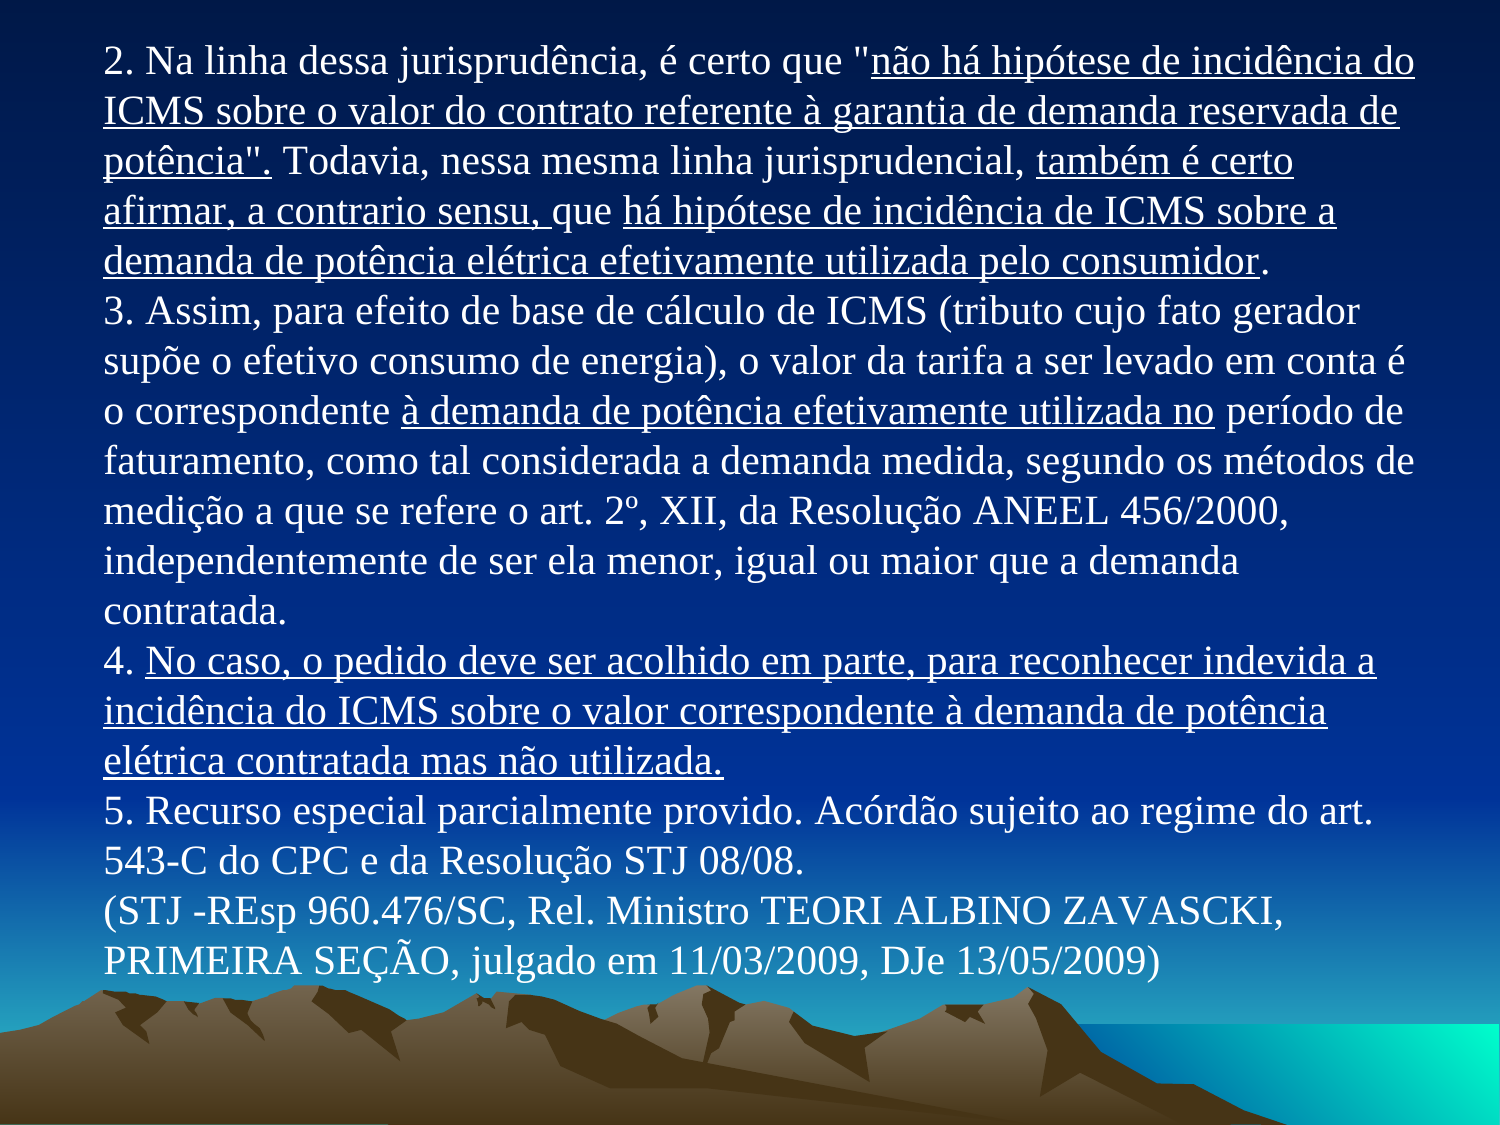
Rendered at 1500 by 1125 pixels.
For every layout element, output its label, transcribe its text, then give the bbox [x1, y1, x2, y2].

text_box 2. Na linha dessa jurisprudência, é certo que "não há hipótese de incidência do ICMS sobre o valor do contrato referente à garantia de demanda reservada de potência". Todavia, nessa mesma linha jurisprudencial, também é certo afirmar, a contrario sensu, que há hipótese de incidência de ICMS sobre a demanda de potência elétrica efetivamente utilizada pelo consumidor. 3. Assim, para efeito de base de cálculo de ICMS (tributo cujo fato gerador supõe o efetivo consumo de energia), o valor da tarifa a ser levado em conta é o correspondente à demanda de potência efetivamente utilizada no período de faturamento, como tal considerada a demanda medida, segundo os métodos de medição a que se refere o art. 2º, XII, da Resolução ANEEL 456/2000, independentemente de ser ela menor, igual ou maior que a demanda contratada. 4. No caso, o pedido deve ser acolhido em parte, para reconhecer indevida a incidência do ICMS sobre o valor correspondente à demanda de potência elétrica contratada mas não utilizada. 5. Recurso especial parcialmente provido. Acórdão sujeito ao regime do art. 543-C do CPC e da Resolução STJ 08/08. (STJ -REsp 960.476/SC, Rel. Ministro TEORI ALBINO ZAVASCKI, PRIMEIRA SEÇÃO, julgado em 11/03/2009, DJe 13/05/2009) [88, 25, 1447, 1052]
